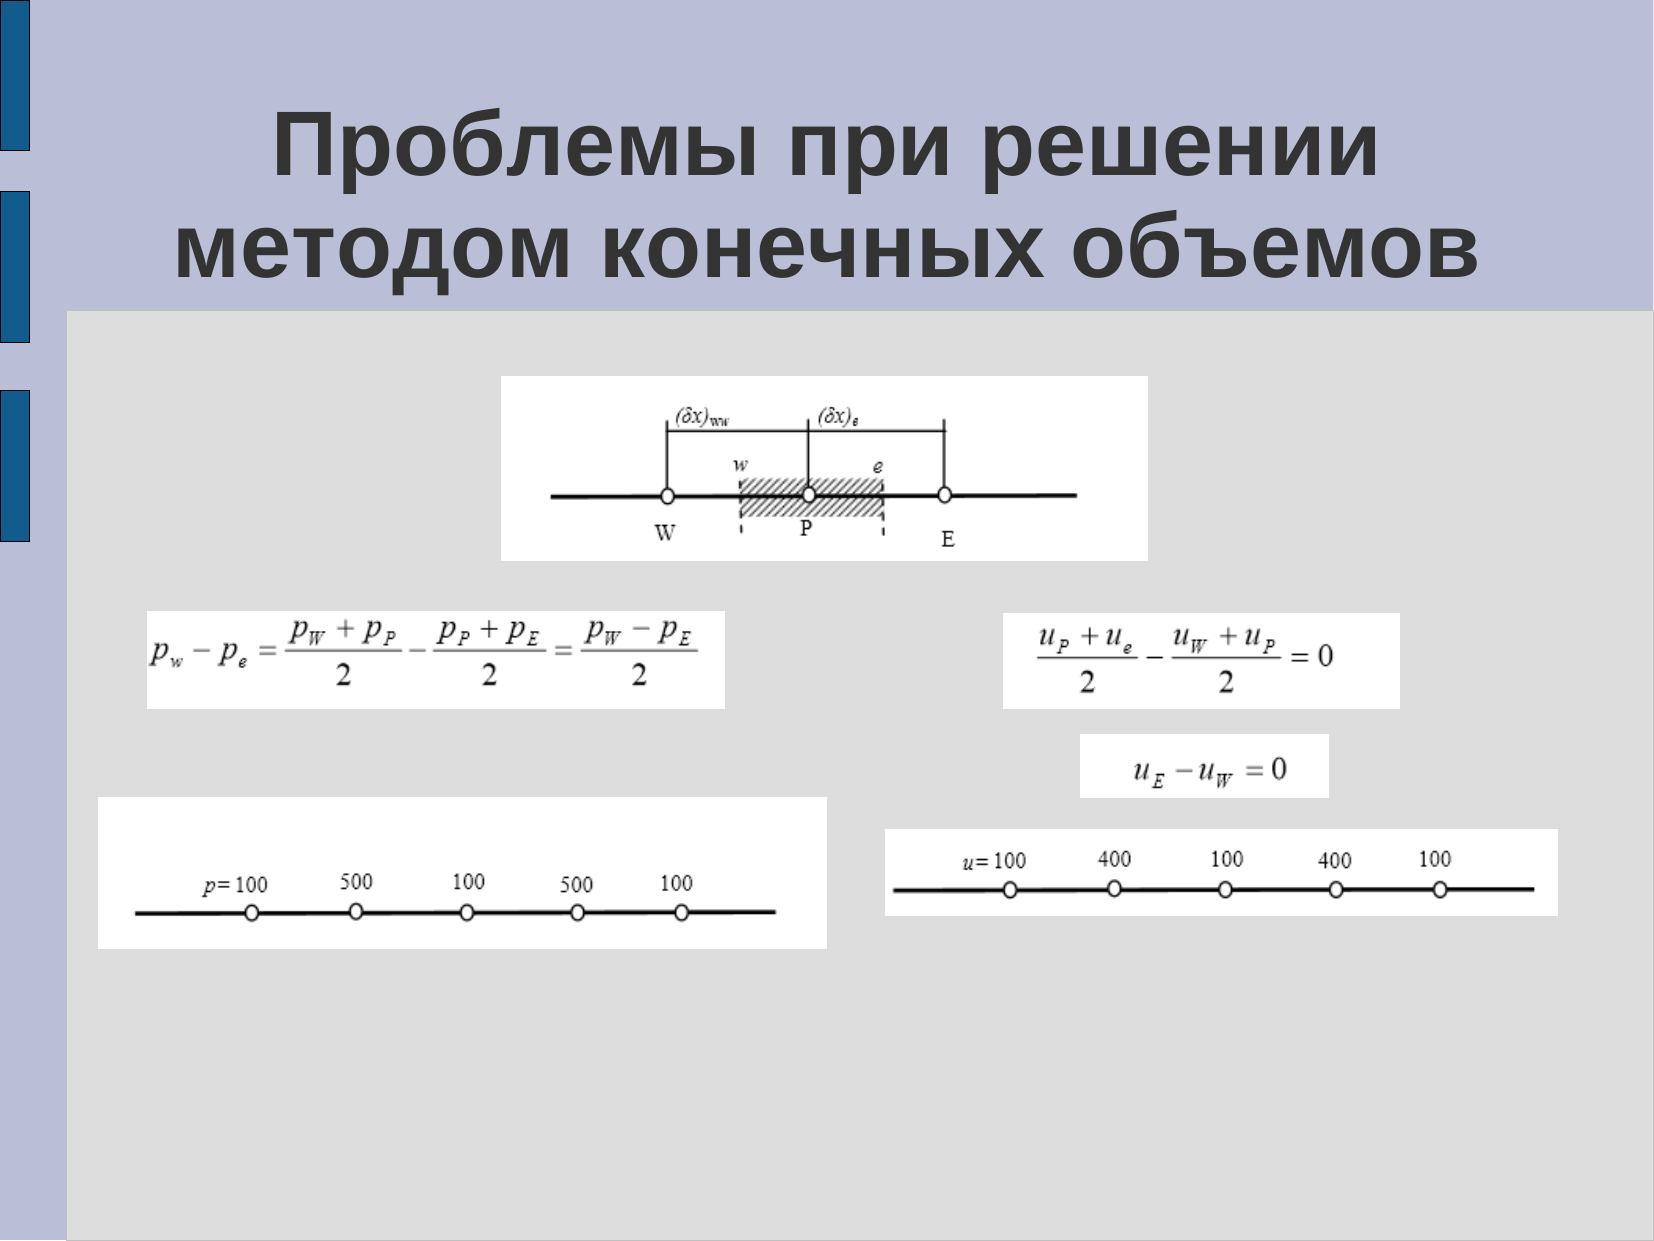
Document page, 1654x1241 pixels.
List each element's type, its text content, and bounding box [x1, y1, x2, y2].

picture [1003, 613, 1400, 709]
picture [501, 376, 1148, 562]
title Проблемы при решении методом конечных объемов [121, 92, 1534, 298]
picture [1080, 734, 1329, 798]
picture [885, 829, 1558, 916]
picture [98, 797, 827, 949]
picture [147, 611, 725, 709]
